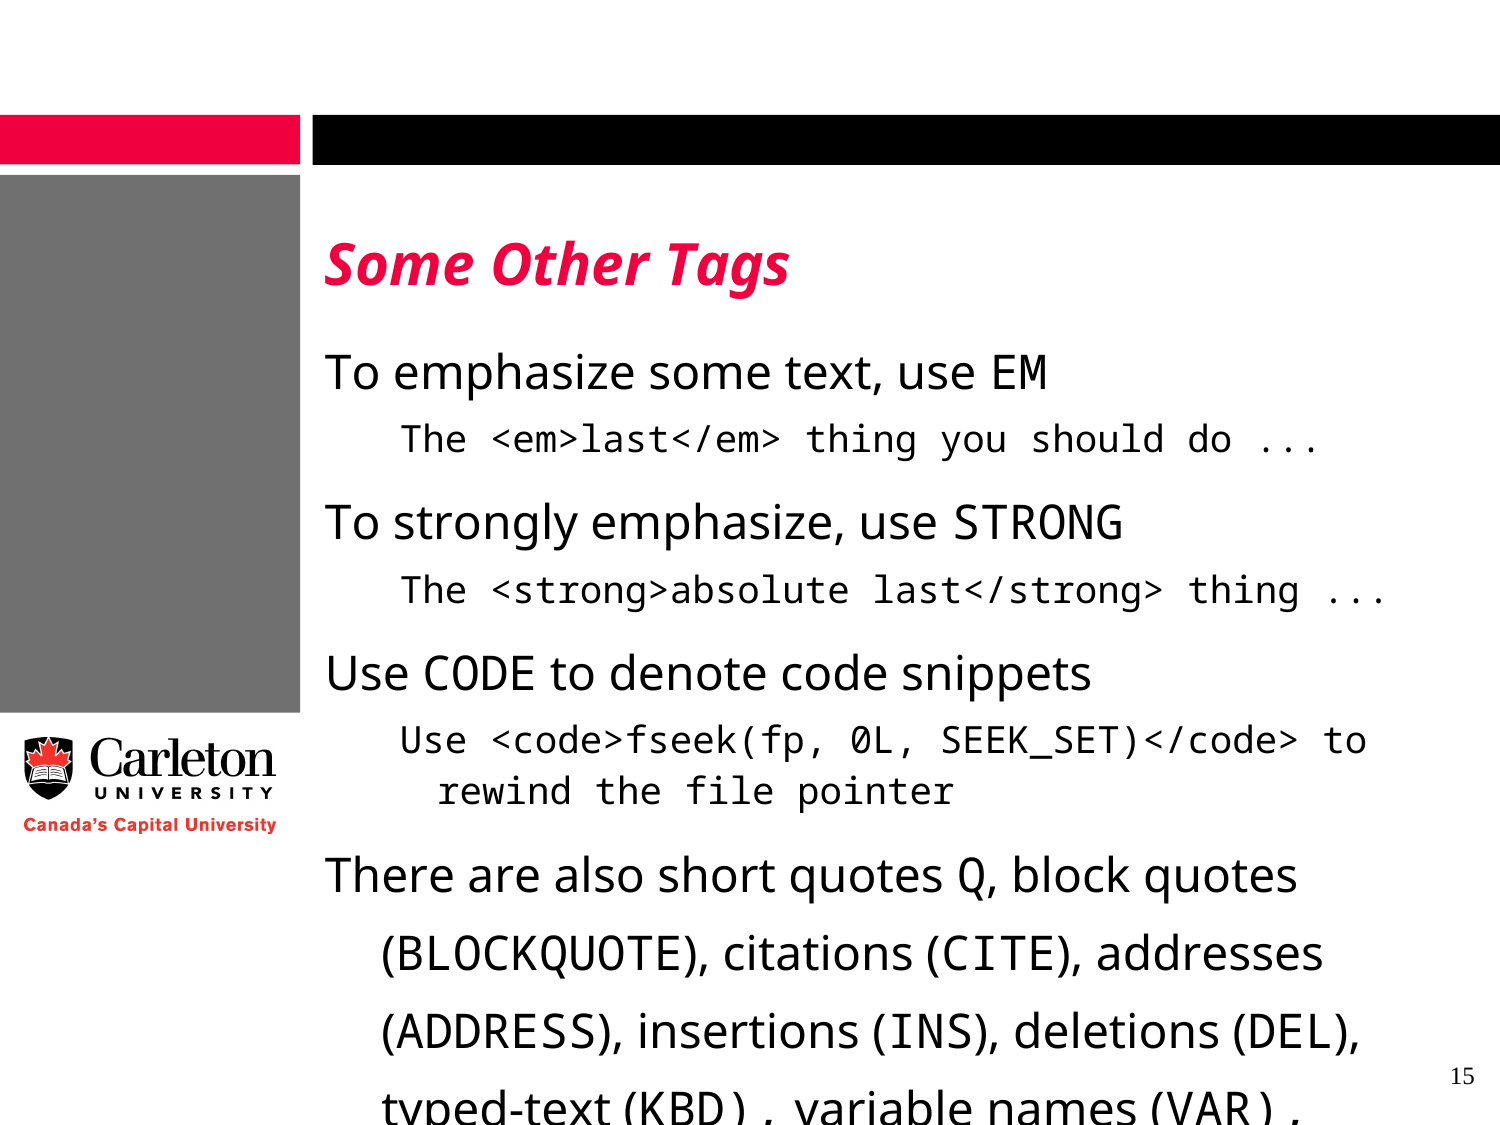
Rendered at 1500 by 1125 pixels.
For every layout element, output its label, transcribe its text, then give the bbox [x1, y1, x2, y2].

title Some Other Tags [324, 194, 1450, 324]
list To emphasize some text, use EM The <em>last</em> thing you should do ... To strongly emphasize, use STRONG The <strong>absolute last</strong> thing ... Use CODE to denote code snippets Use <code>fseek(fp, 0L, SEEK_SET)</code> to rewind the file pointer There are also short quotes Q, block quotes (BLOCKQUOTE), citations (CITE), addresses (ADDRESS), insertions (INS), deletions (DEL), typed-text (KBD), variable names (VAR), sample output (SAMP), and preformatted text (PRE) [324, 324, 1450, 1116]
picture [24, 737, 276, 834]
